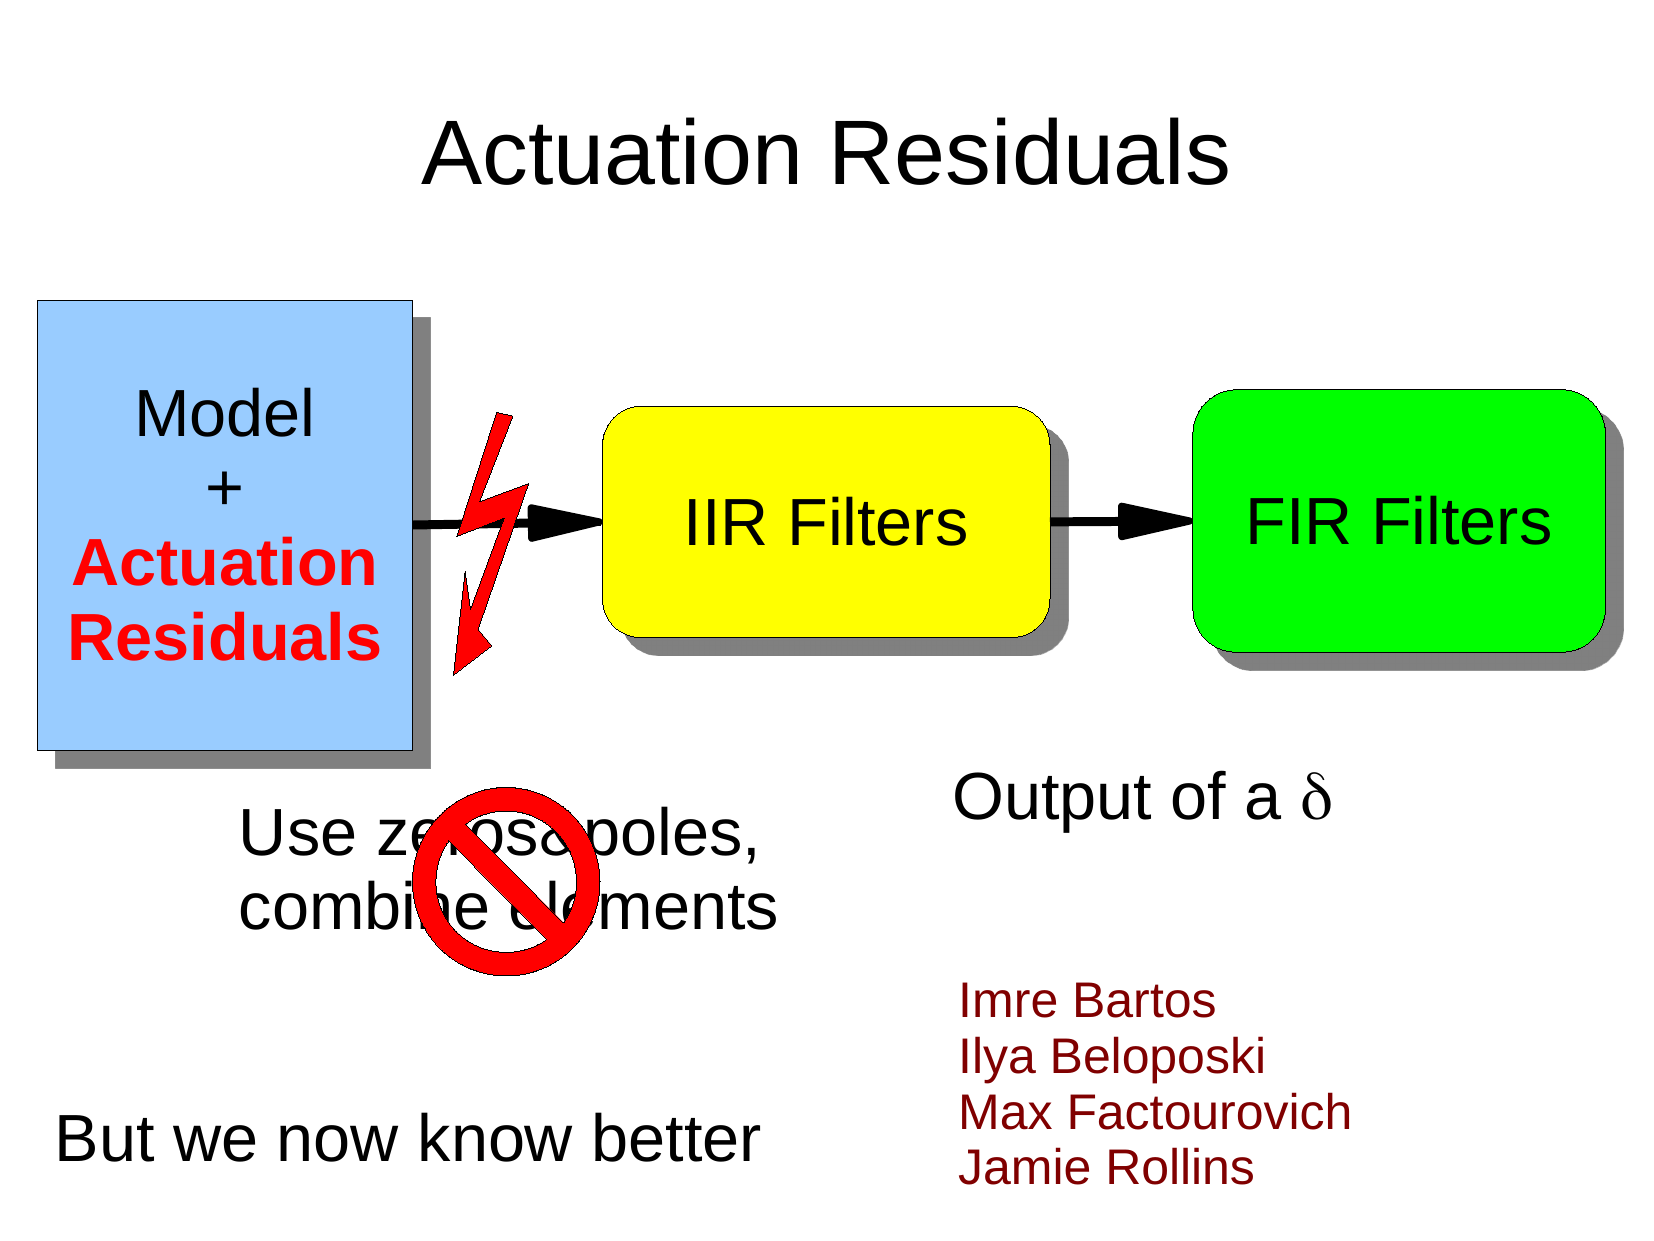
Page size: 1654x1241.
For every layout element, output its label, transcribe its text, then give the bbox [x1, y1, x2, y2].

text_box [412, 787, 601, 976]
text_box FIR Filters [1192, 389, 1606, 653]
text_box Model + Actuation Residuals [37, 300, 413, 751]
text_box Use zeros&poles, combine elements [467, 812, 576, 922]
title Actuation Residuals [82, 56, 1571, 250]
text_box [412, 412, 601, 676]
text_box But we now know better [40, 1093, 775, 1192]
text_box Use zeros&poles, combine elements [224, 787, 496, 969]
text_box Use zeros&poles, combine elements [436, 842, 545, 952]
text_box Output of a d [937, 752, 1349, 855]
text_box Use zeros&poles, combine elements [516, 787, 795, 969]
text_box IIR Filters [602, 406, 1051, 638]
text_box Imre Bartos Ilya Beloposki Max Factourovich Jamie Rollins [943, 964, 1366, 1228]
